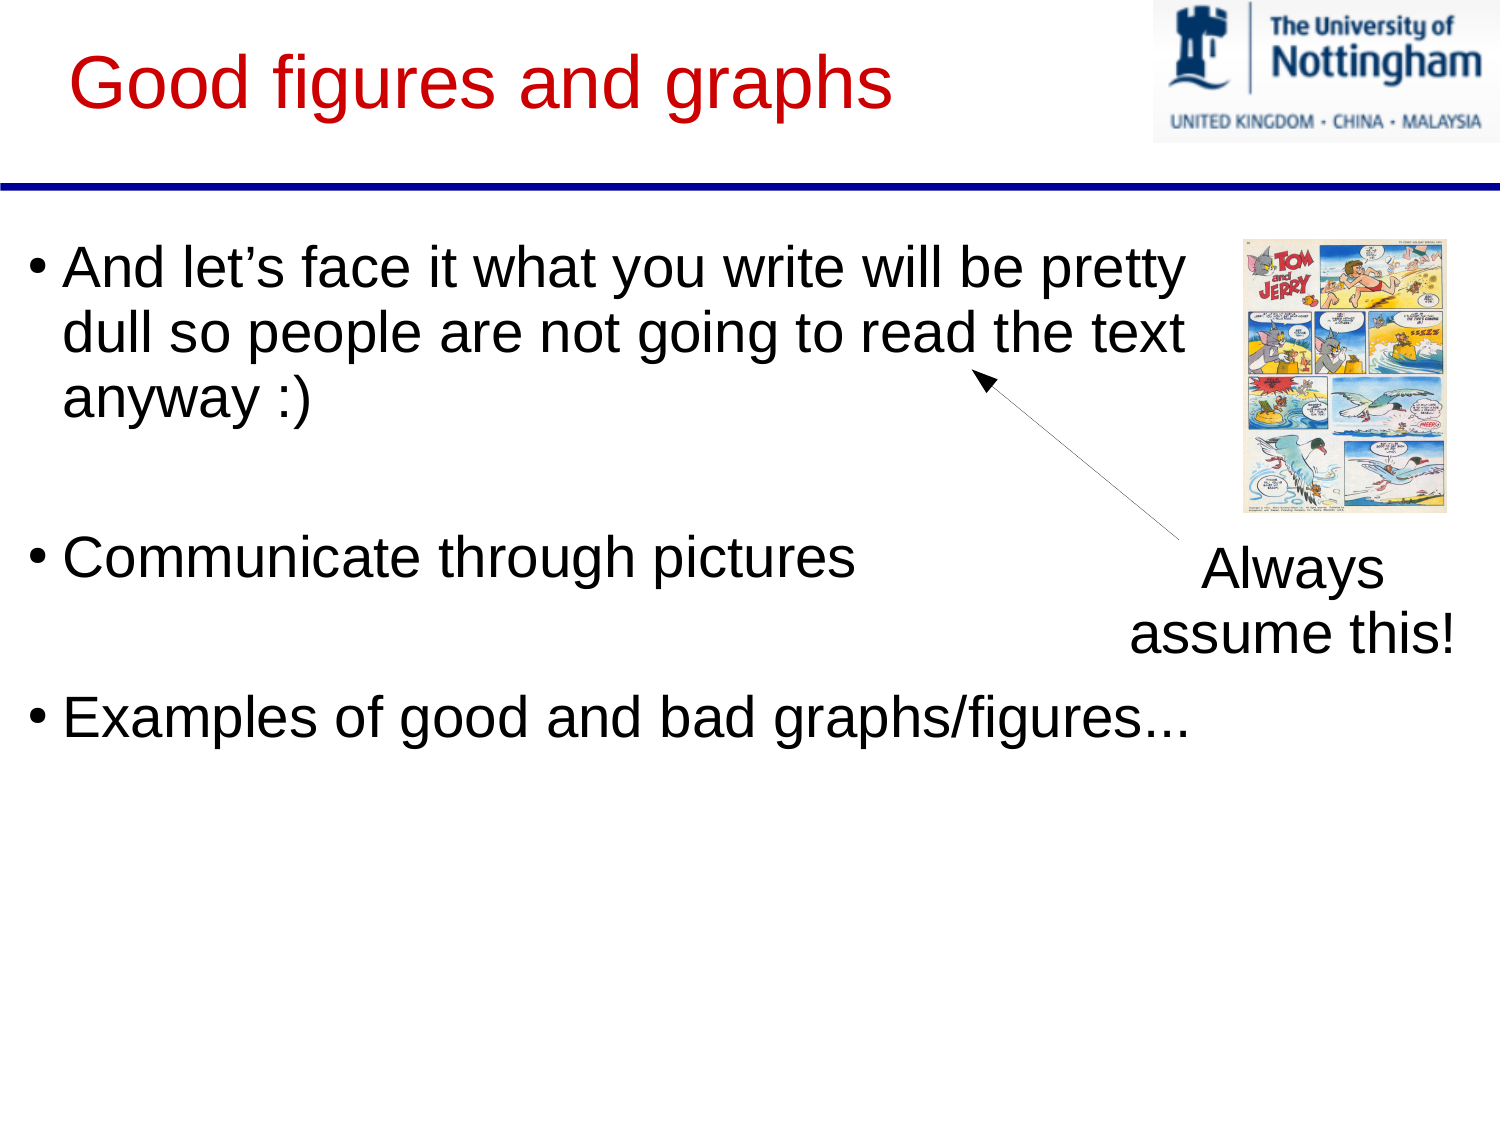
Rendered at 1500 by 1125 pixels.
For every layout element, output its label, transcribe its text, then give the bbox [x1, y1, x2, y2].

picture [1243, 239, 1447, 513]
text_box And let’s face it what you write will be pretty dull so people are not going to read the text anyway :) Communicate through pictures Examples of good and bad graphs/figures... [12, 227, 1209, 758]
text_box Good figures and graphs [53, 33, 947, 133]
picture [1153, 0, 1500, 143]
text_box Always assume this! [1051, 528, 1500, 739]
